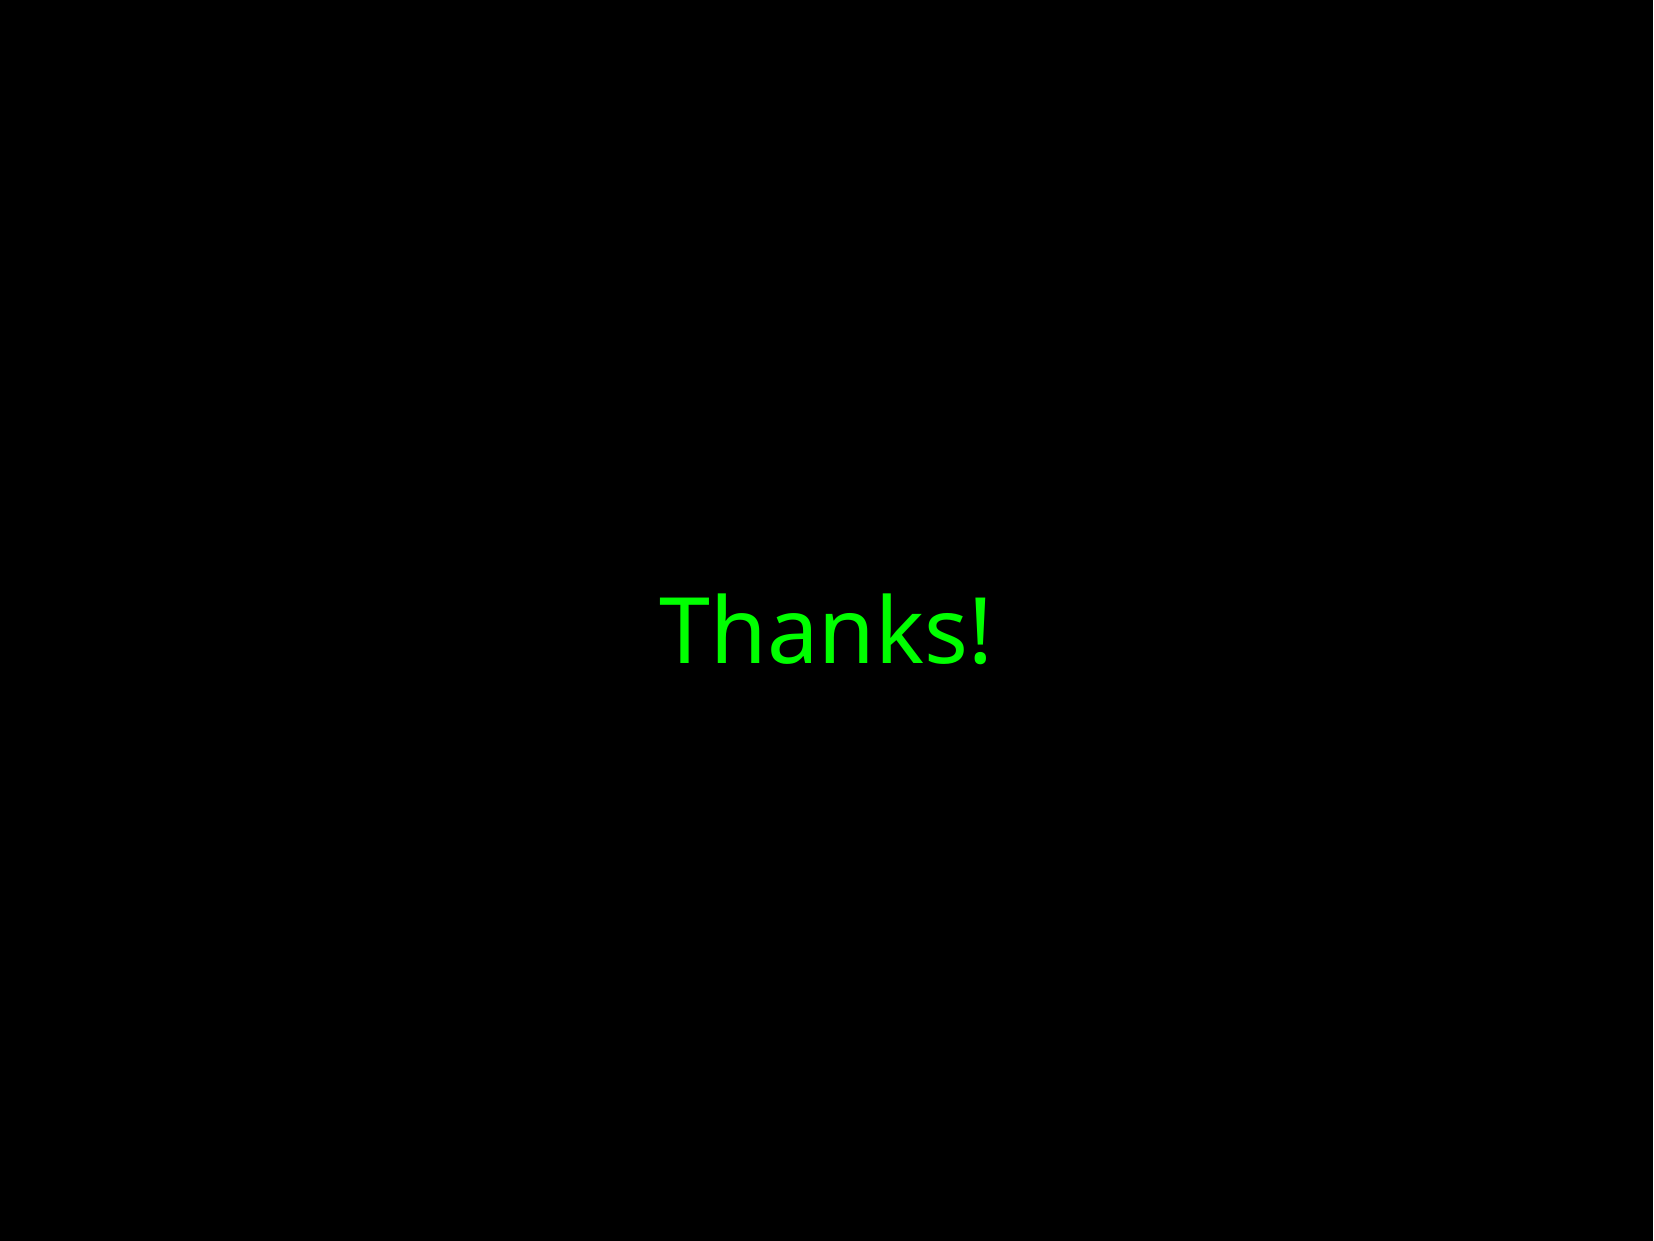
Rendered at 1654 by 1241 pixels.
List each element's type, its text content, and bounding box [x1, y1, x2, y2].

title Thanks! [82, 56, 1571, 1201]
